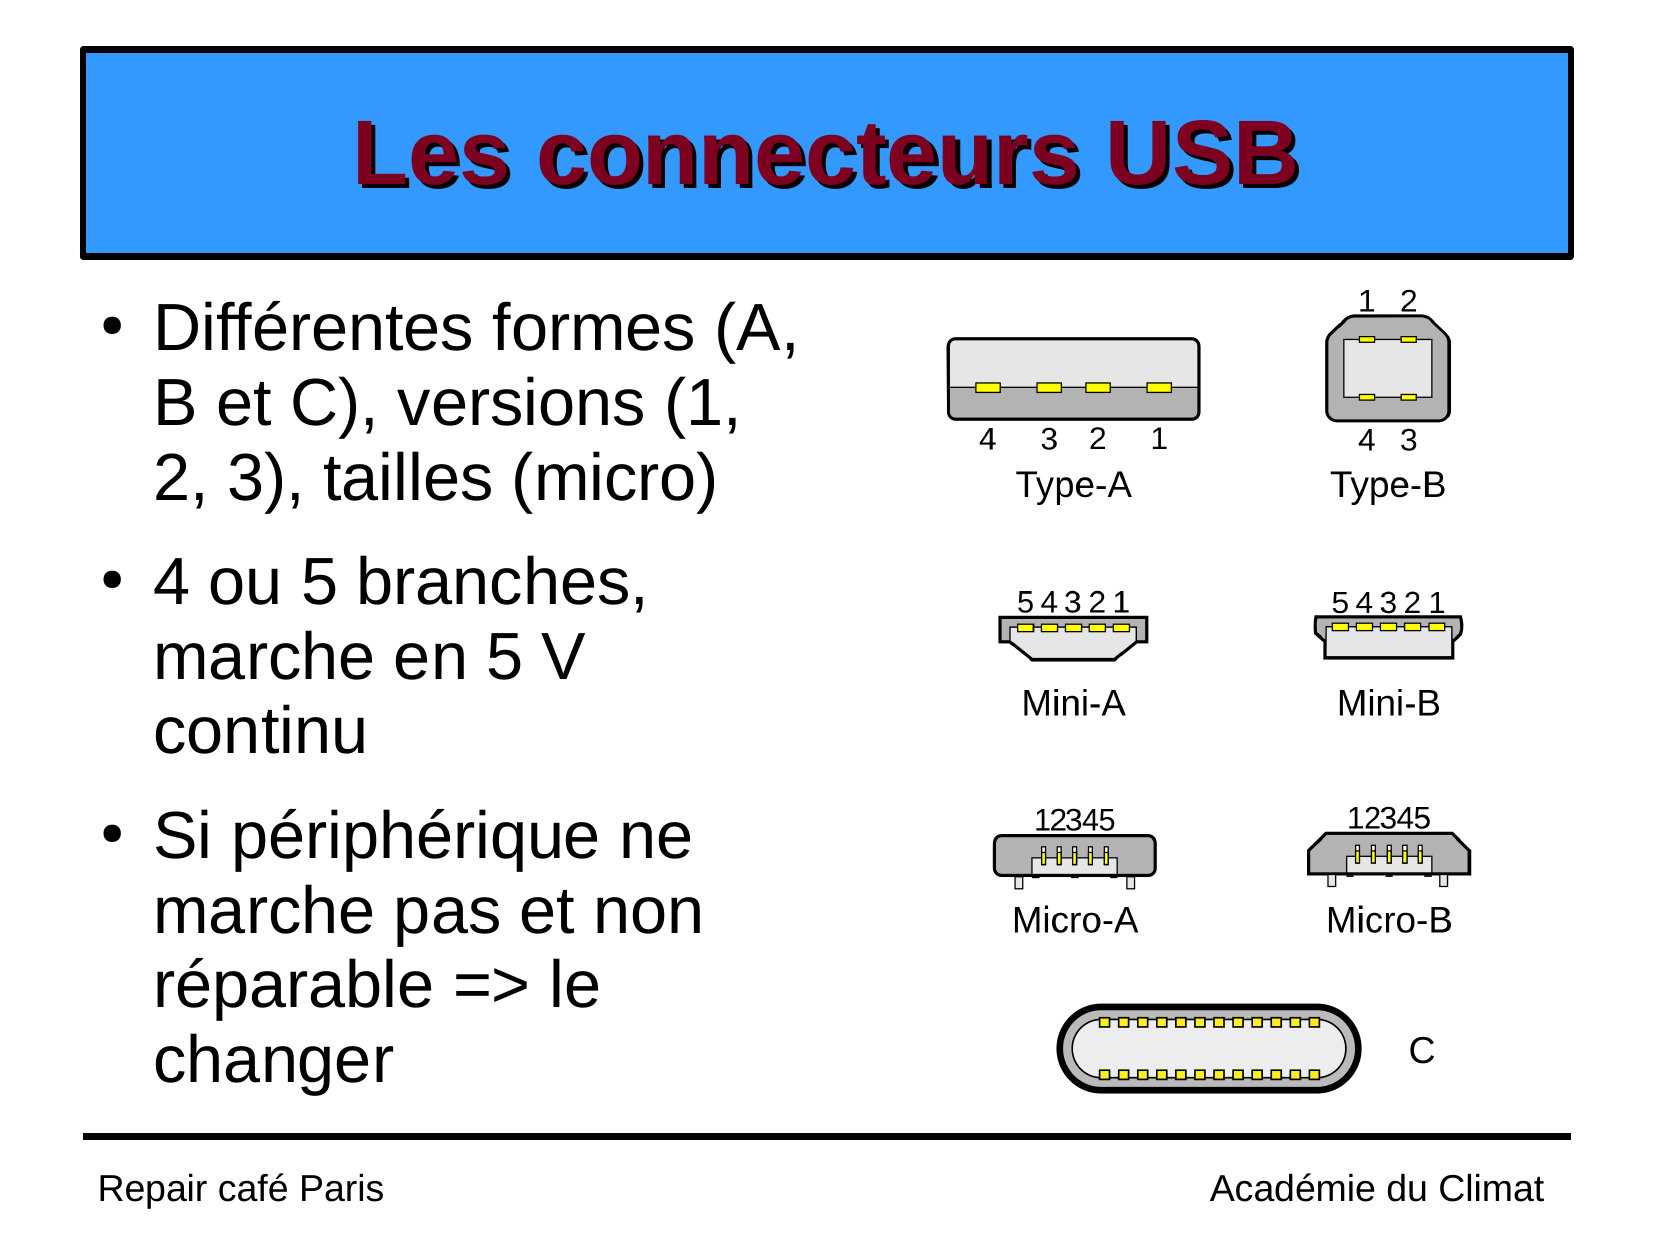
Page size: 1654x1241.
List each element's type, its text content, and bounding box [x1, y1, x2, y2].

text_box Repair café Paris Académie du Climat [82, 1160, 1571, 1217]
title Les connecteurs USB [82, 49, 1571, 257]
picture [881, 254, 1536, 975]
list Différentes formes (A, B et C), versions (1, 2, 3), tailles (micro) 4 ou 5 branches, marche en 5 V continu Si périphérique ne marche pas et non réparable => le changer [82, 290, 809, 1097]
picture [1039, 986, 1379, 1111]
text_box C [1393, 1021, 1451, 1079]
